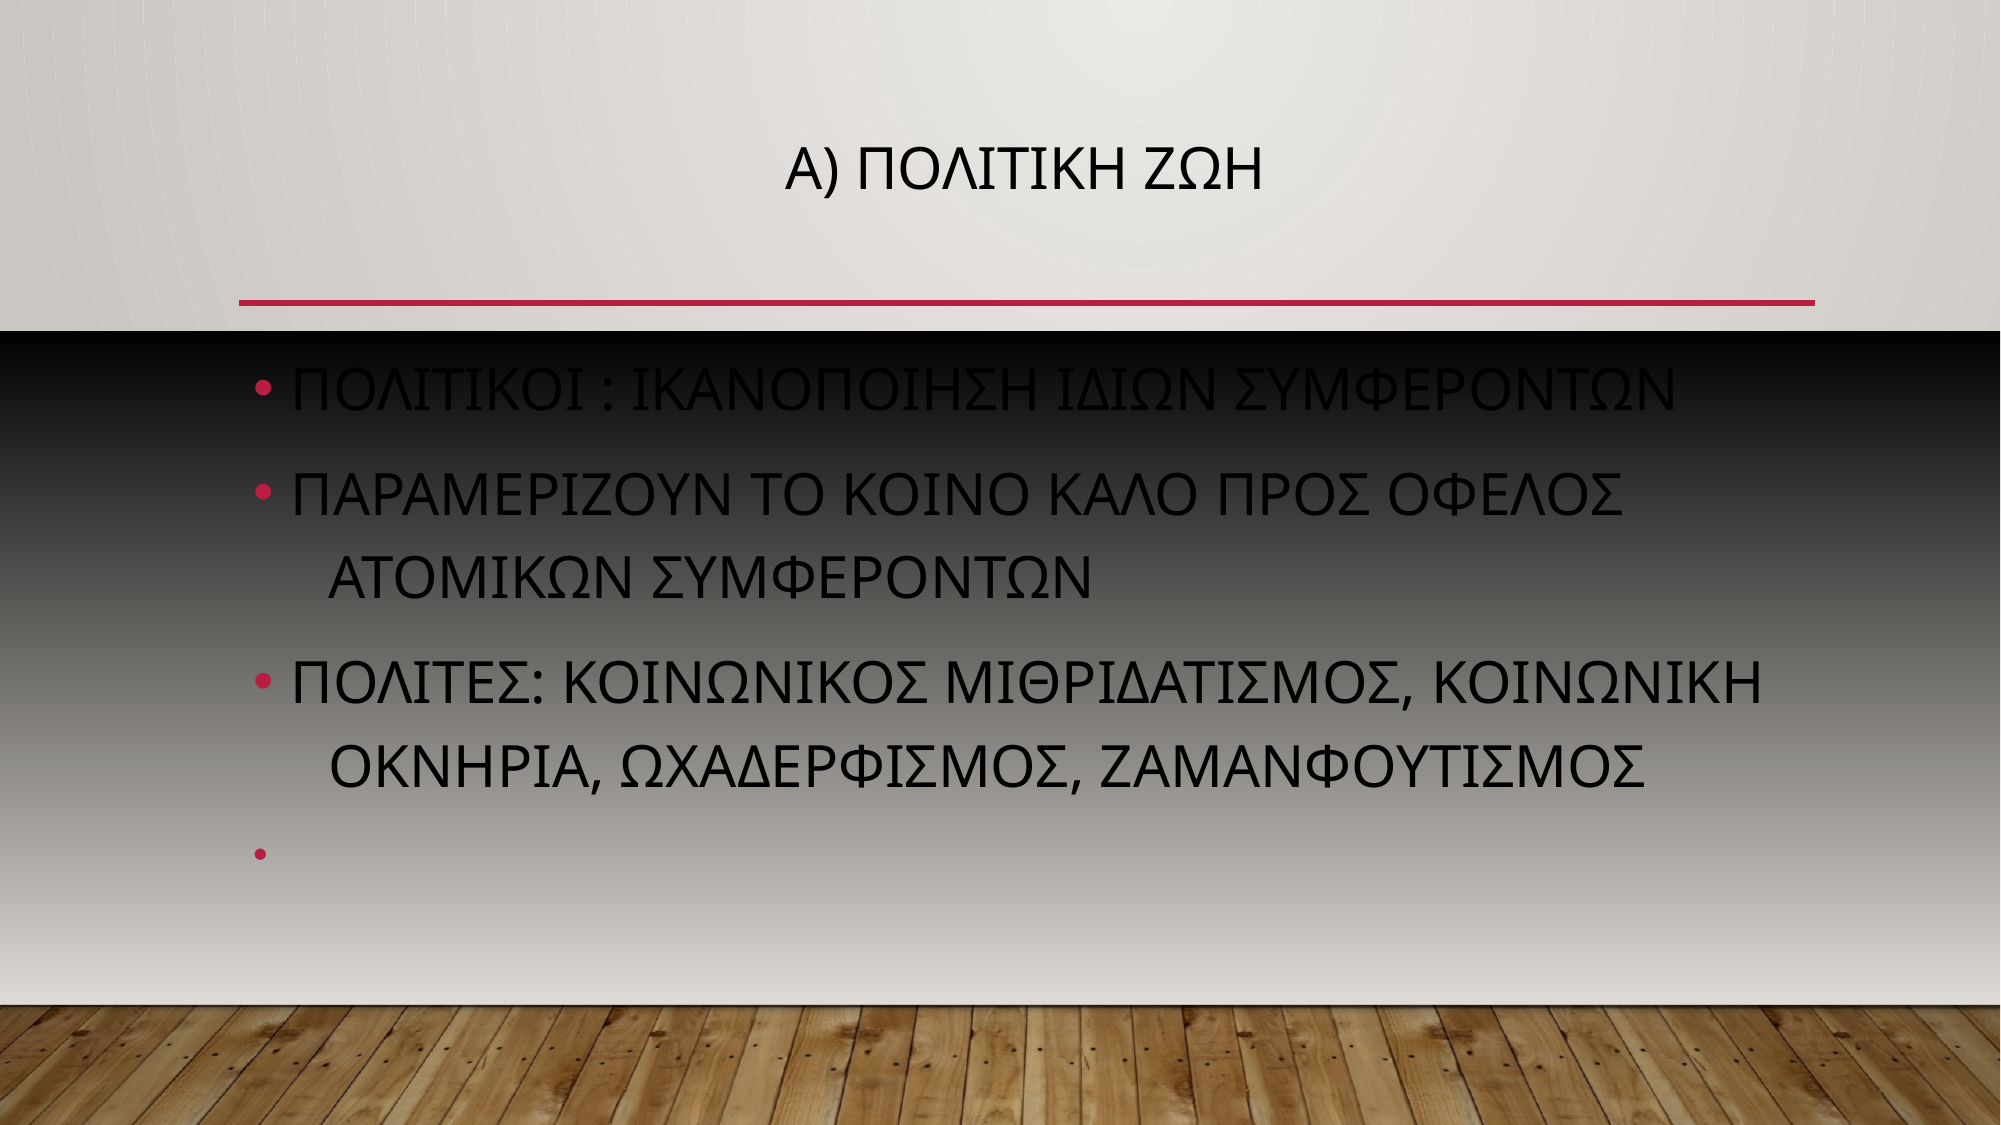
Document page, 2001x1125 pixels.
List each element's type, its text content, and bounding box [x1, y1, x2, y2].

list ΠΟΛΙΤΙΚΟΙ : ΙΚΑΝΟΠΟΙΗΣΗ ΙΔΙΩΝ ΣΥΜΦΕΡΟΝΤΩΝ ΠΑΡΑΜΕΡΙΖΟΥΝ ΤΟ ΚΟΙΝΟ ΚΑΛΟ ΠΡΟΣ ΟΦΕΛΟΣ ΑΤΟΜΙΚΩΝ ΣΥΜΦΕΡΟΝΤΩΝ ΠΟΛΙΤΕΣ: ΚΟΙΝΩΝΙΚΟΣ ΜΙΘΡΙΔΑΤΙΣΜΟΣ, ΚΟΙΝΩΝΙΚΗ ΟΚΝΗΡΙΑ, ΩΧΑΔΕΡΦΙΣΜΟΣ, ΖΑΜΑΝΦΟΥΤΙΣΜΟΣ [238, 330, 1814, 897]
title Α) ΠΟΛΙΤΙΚΗ ΖΩΗ [238, 131, 1814, 305]
